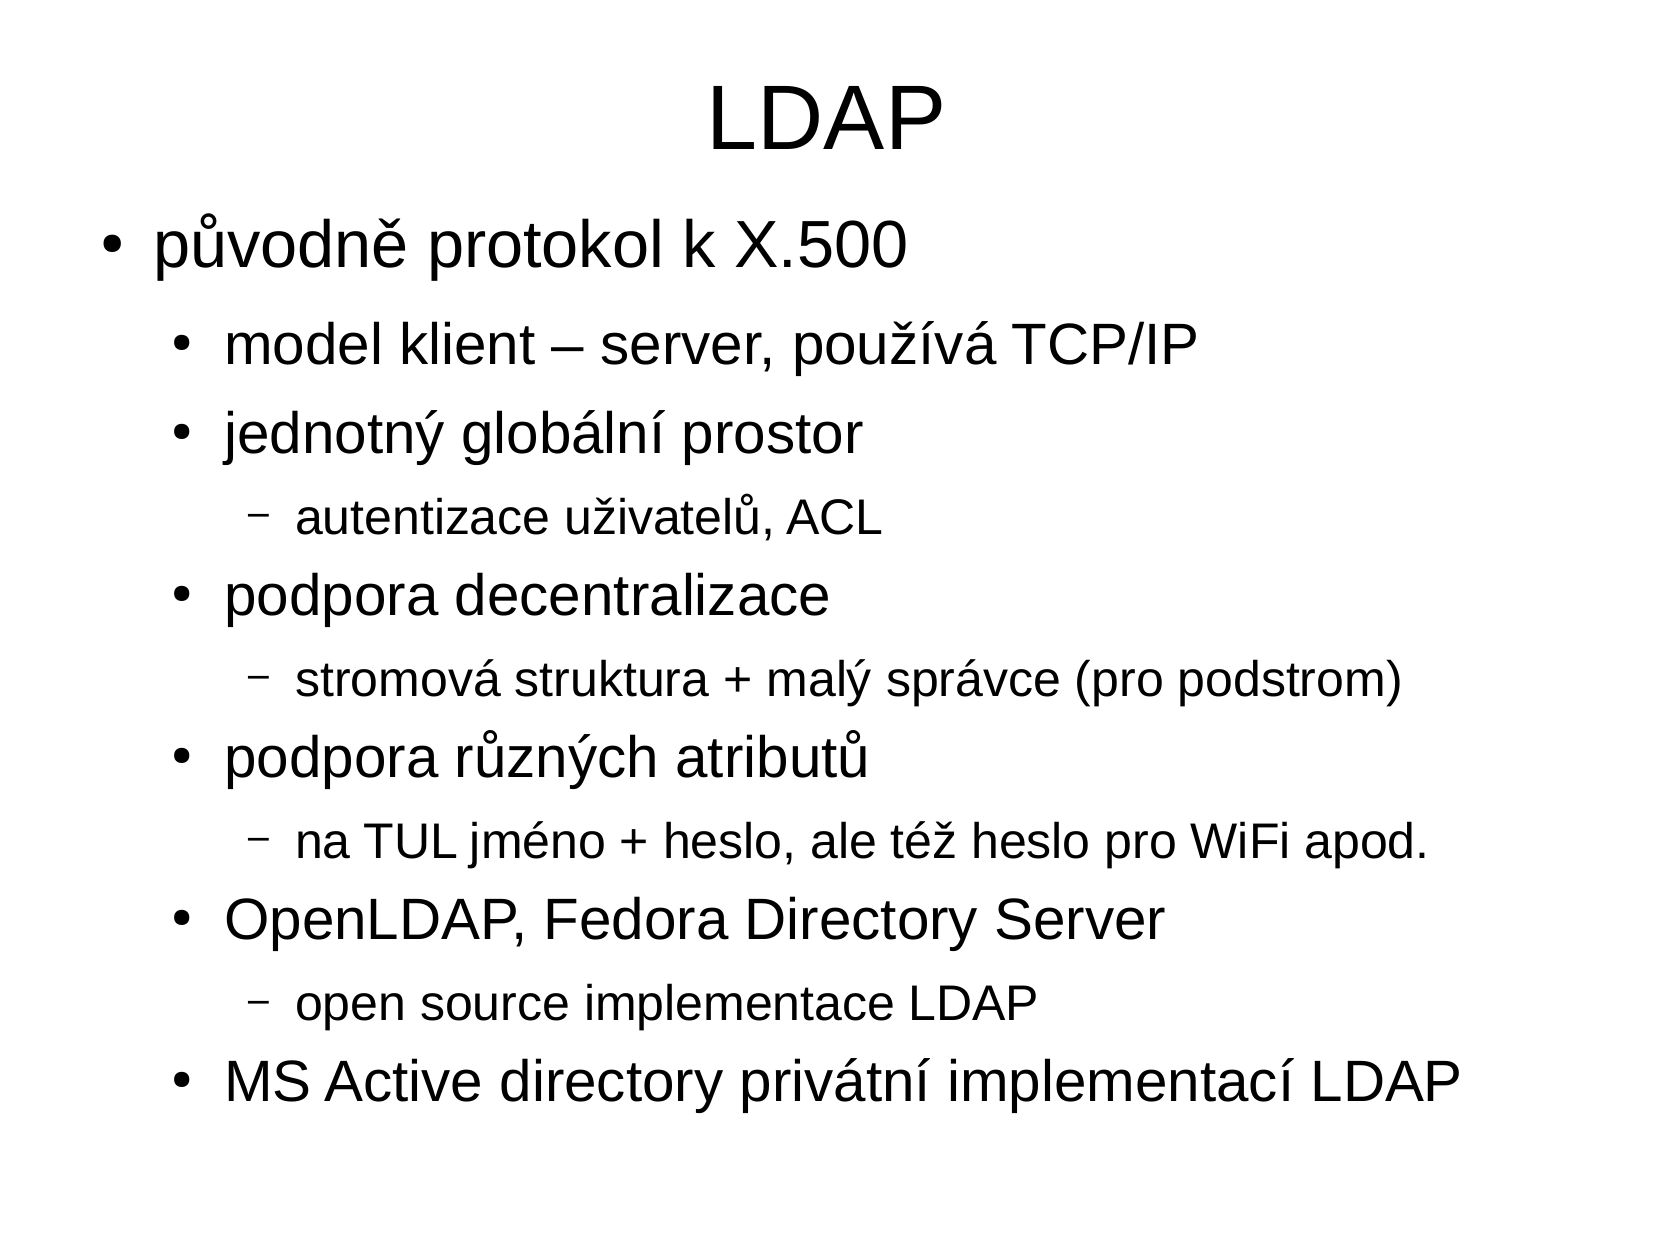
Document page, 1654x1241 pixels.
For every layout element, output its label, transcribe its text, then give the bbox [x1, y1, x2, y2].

title LDAP [82, 21, 1571, 207]
list původně protokol k X.500 model klient – server, používá TCP/IP jednotný globální prostor autentizace uživatelů, ACL podpora decentralizace stromová struktura + malý správce (pro podstrom) podpora různých atributů na TUL jméno + heslo, ale též heslo pro WiFi apod. OpenLDAP, Fedora Directory Server open source implementace LDAP MS Active directory privátní implementací LDAP [82, 207, 1571, 1114]
